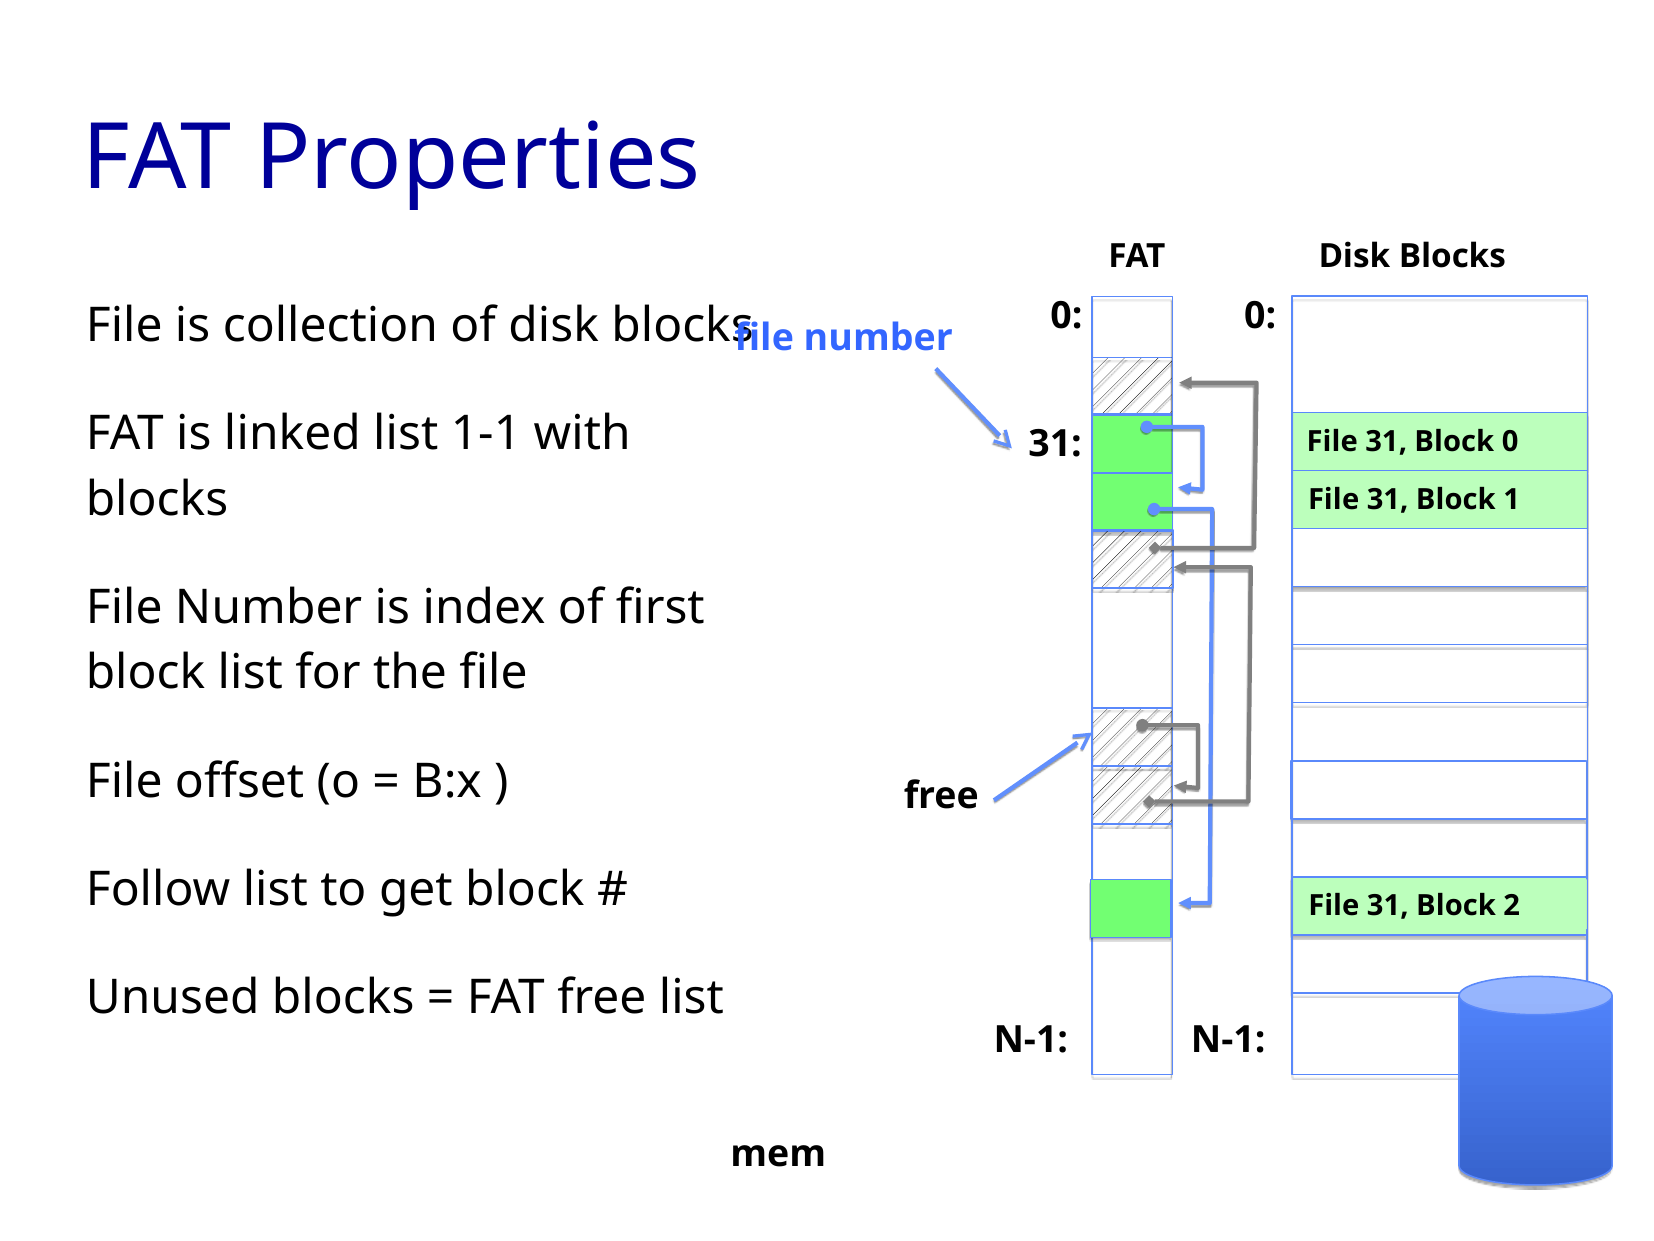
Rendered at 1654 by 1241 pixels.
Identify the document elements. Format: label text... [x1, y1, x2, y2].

text_box [1091, 357, 1173, 589]
text_box 0: [1035, 283, 1098, 344]
text_box N-1: [1176, 1007, 1300, 1068]
text_box N-1: [978, 1007, 1084, 1068]
text_box [1293, 930, 1586, 934]
list File is collection of disk blocks FAT is linked list 1-1 with blocks File Number is index of first block list for the file File offset (o = B:x ) Follow list to get block # Unused blocks = FAT free list [60, 290, 766, 1096]
text_box [1091, 707, 1173, 825]
text_box [1459, 997, 1613, 1185]
text_box [1293, 465, 1586, 472]
text_box File 31, Block 2 [1294, 879, 1585, 930]
text_box offset [1459, 976, 1613, 1015]
text_box FAT [1093, 257, 1181, 282]
title FAT Properties [82, 49, 1571, 257]
text_box File 31, Block 1 [1294, 472, 1585, 523]
text_box file number [719, 305, 968, 366]
text_box [1293, 760, 1586, 818]
text_box File 31, Block 0 [1294, 414, 1585, 465]
text_box [1293, 523, 1586, 586]
text_box [1090, 879, 1172, 938]
text_box 31: [1013, 411, 1097, 472]
text_box Disk Blocks [1303, 257, 1540, 282]
text_box free [888, 763, 994, 824]
text_box 0: [1229, 283, 1307, 344]
text_box mem [715, 1121, 841, 1182]
